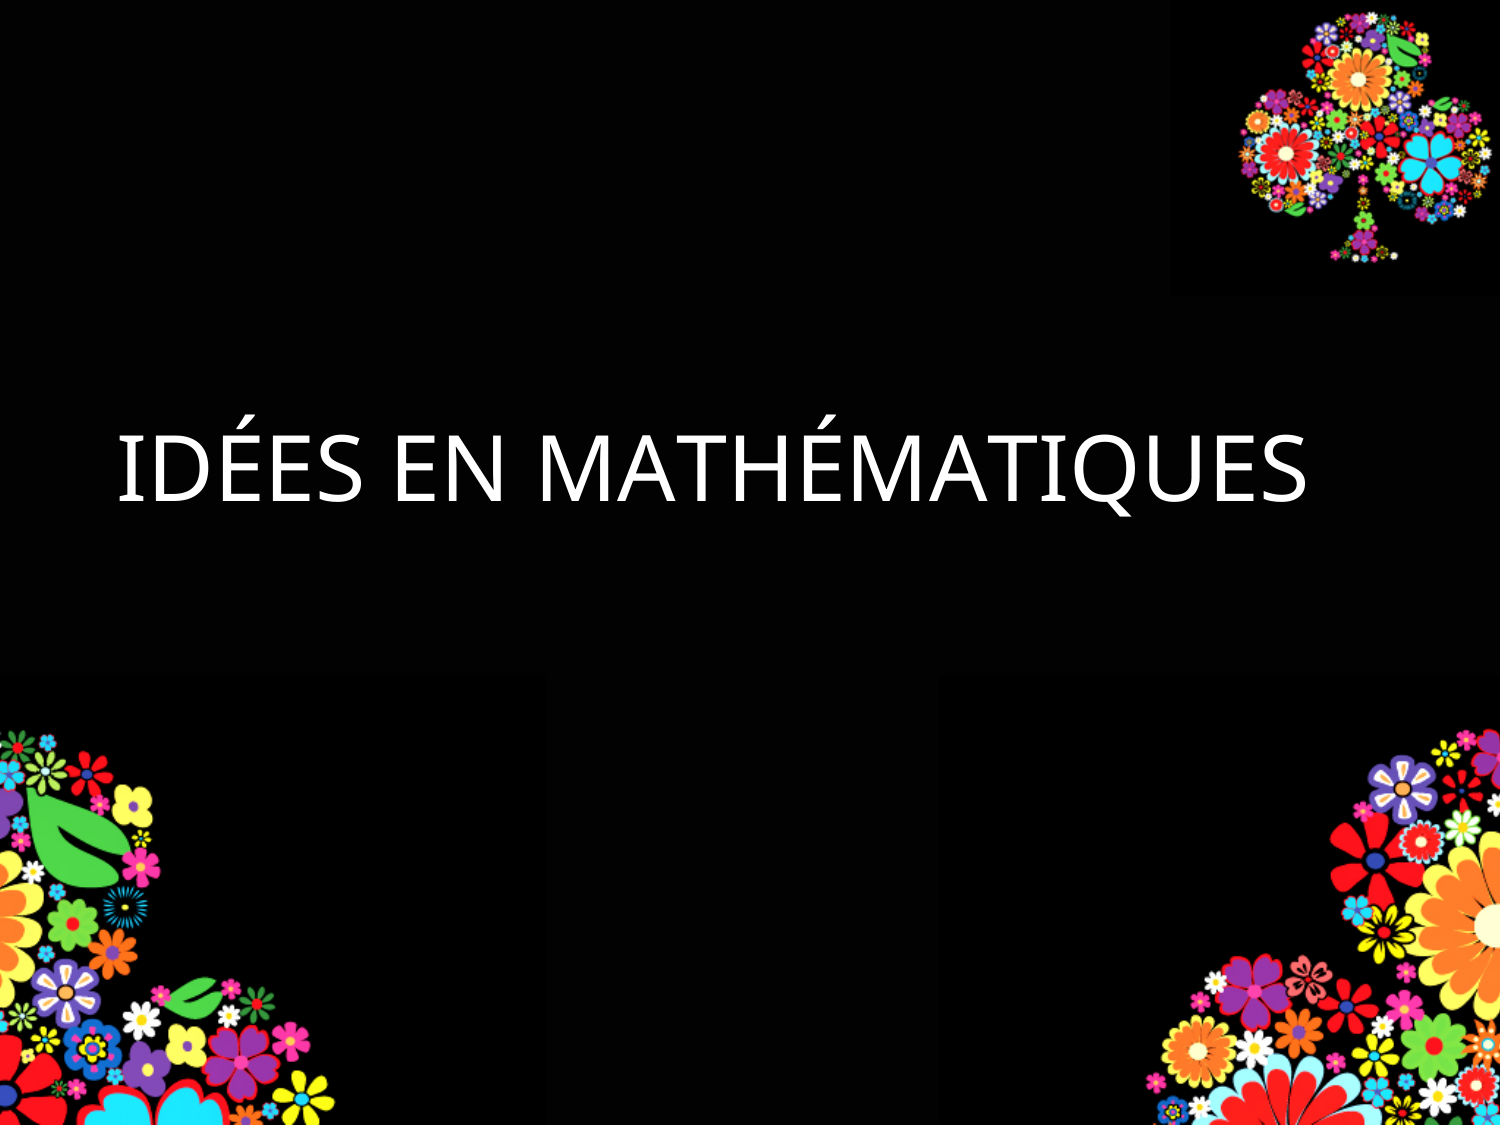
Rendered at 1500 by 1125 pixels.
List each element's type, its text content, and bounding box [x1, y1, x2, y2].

title IDÉES EN MATHÉMATIQUES [101, 401, 1500, 527]
picture [0, 0, 1500, 1125]
